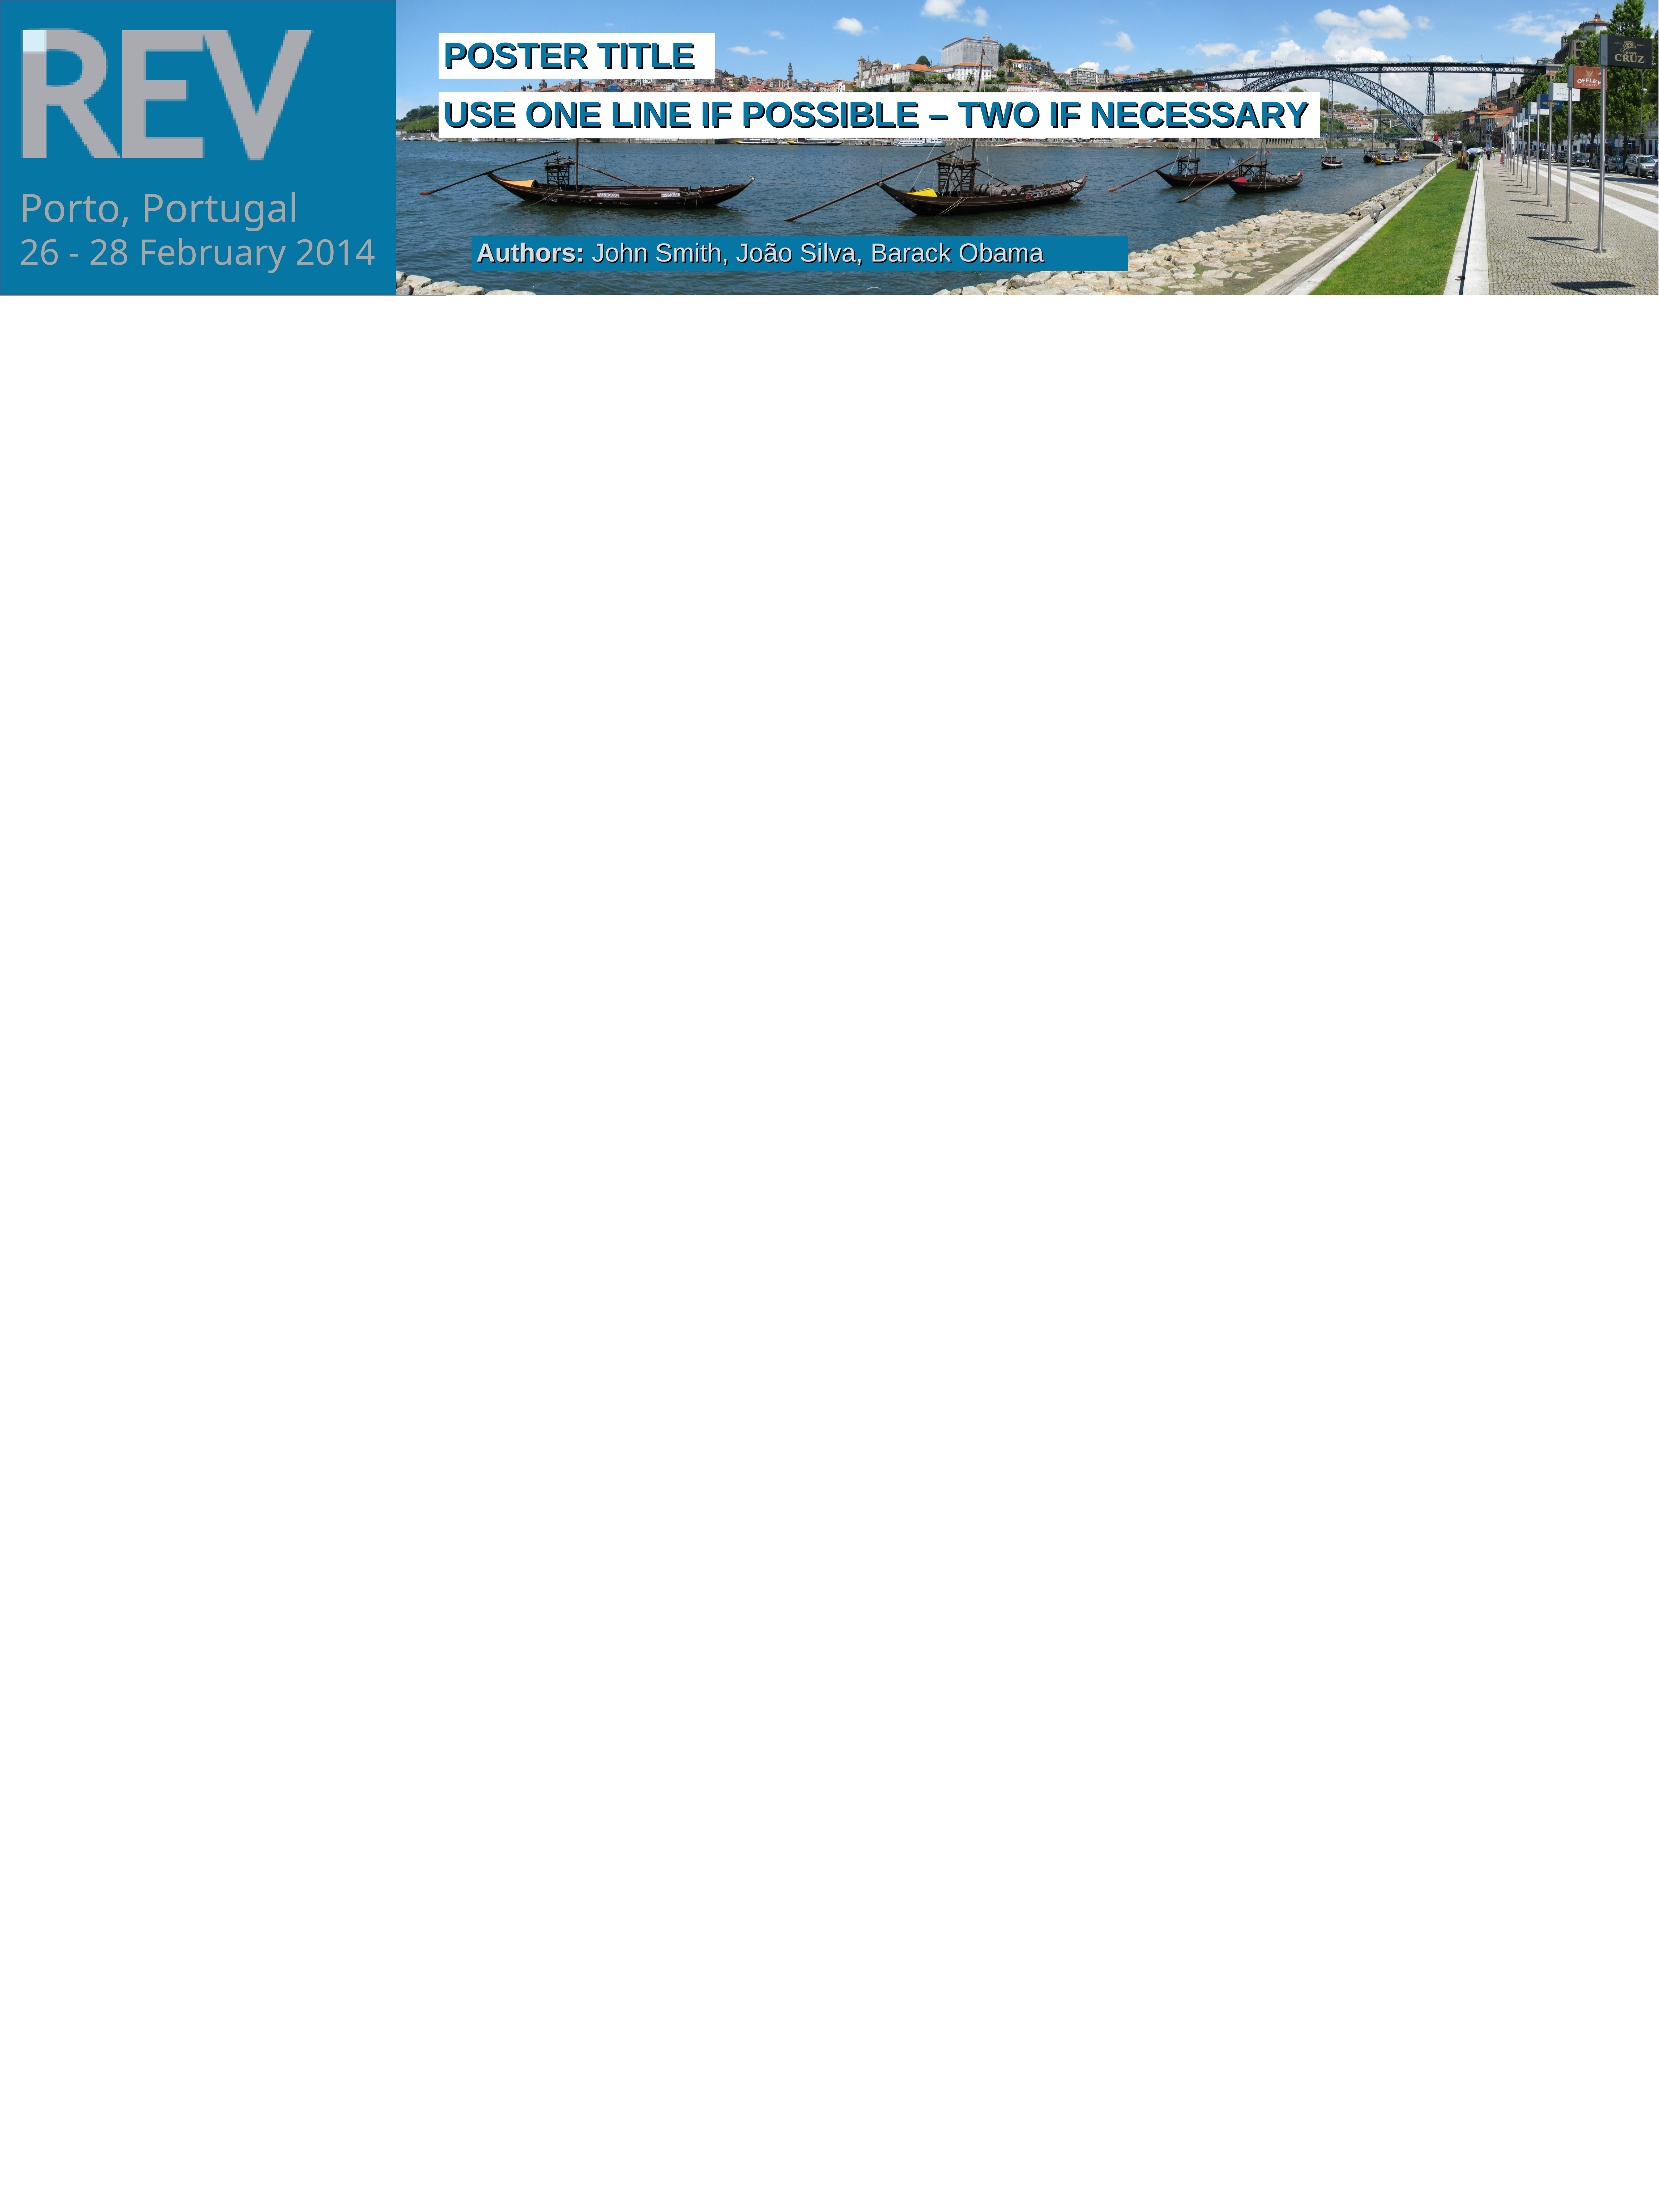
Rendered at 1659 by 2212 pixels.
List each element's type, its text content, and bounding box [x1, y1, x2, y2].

text_box POSTER TITLE [438, 33, 715, 79]
text_box USE ONE LINE IF POSSIBLE – TWO IF NECESSARY [438, 92, 1320, 138]
text_box Authors: John Smith, João Silva, Barack Obama [472, 236, 1128, 271]
